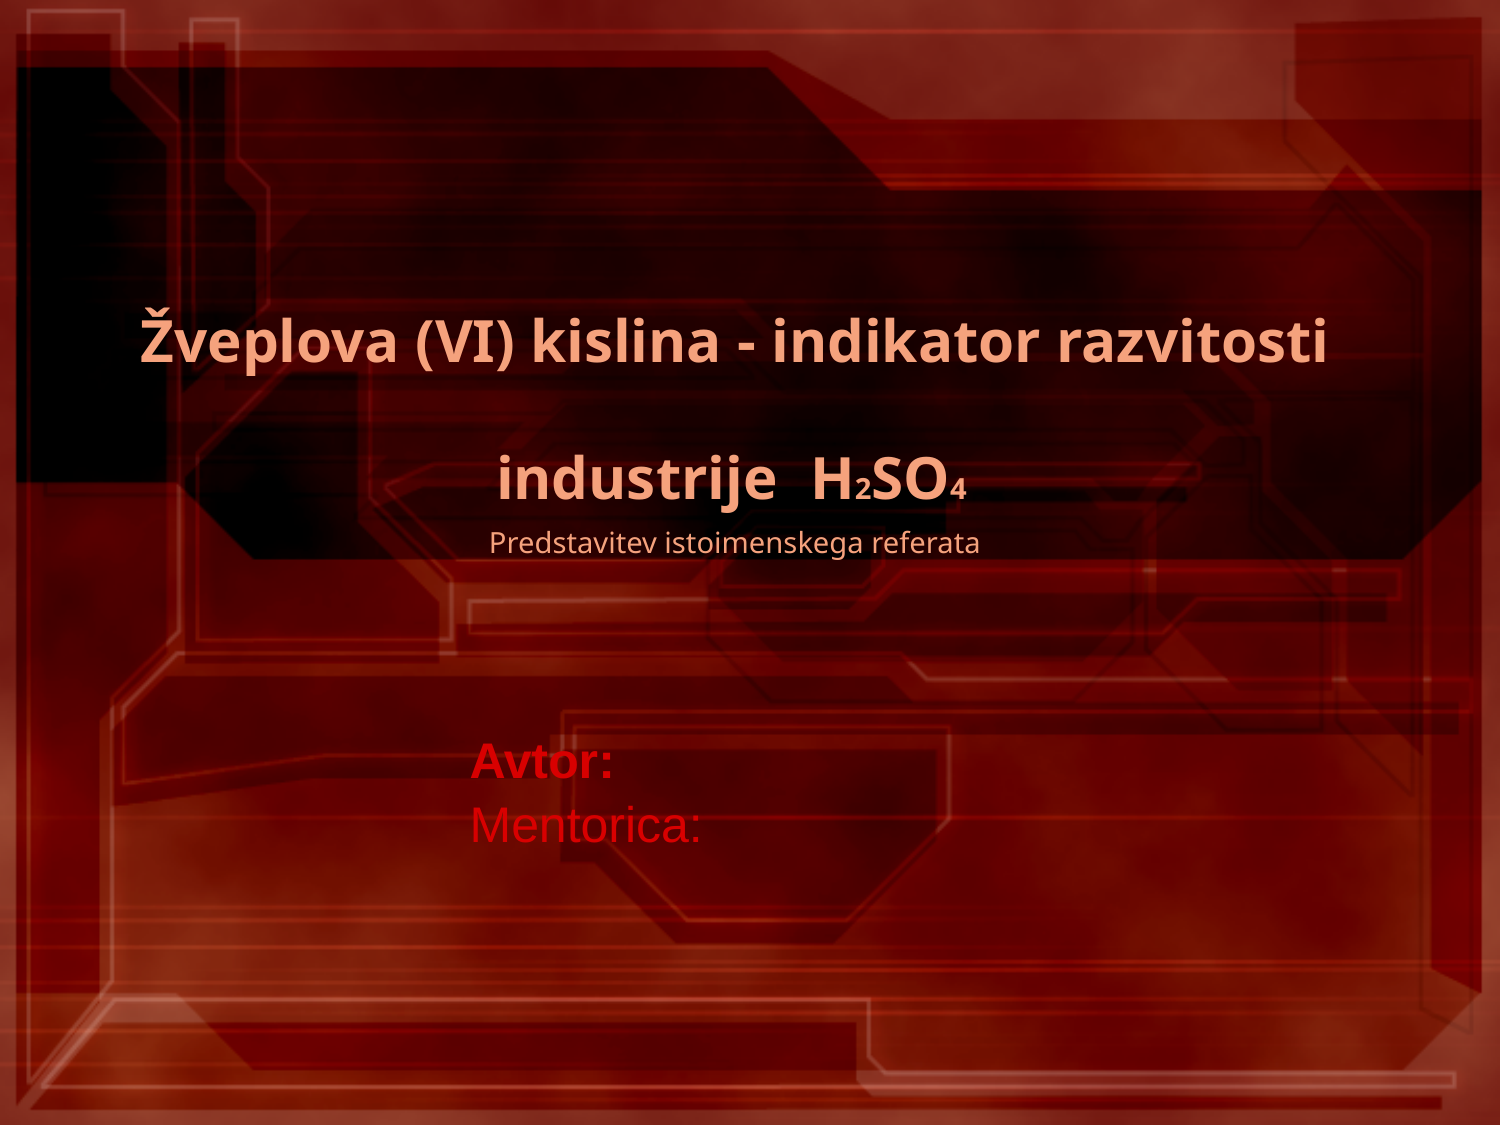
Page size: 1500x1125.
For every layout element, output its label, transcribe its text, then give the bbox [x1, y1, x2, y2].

subtitle Avtor: Mentorica: [454, 727, 1143, 903]
title Žveplova (VI) kislina - indikator razvitosti industrije H2SO4 Predstavitev istoimenskega referata [53, 314, 1418, 550]
picture [0, 0, 1500, 1125]
